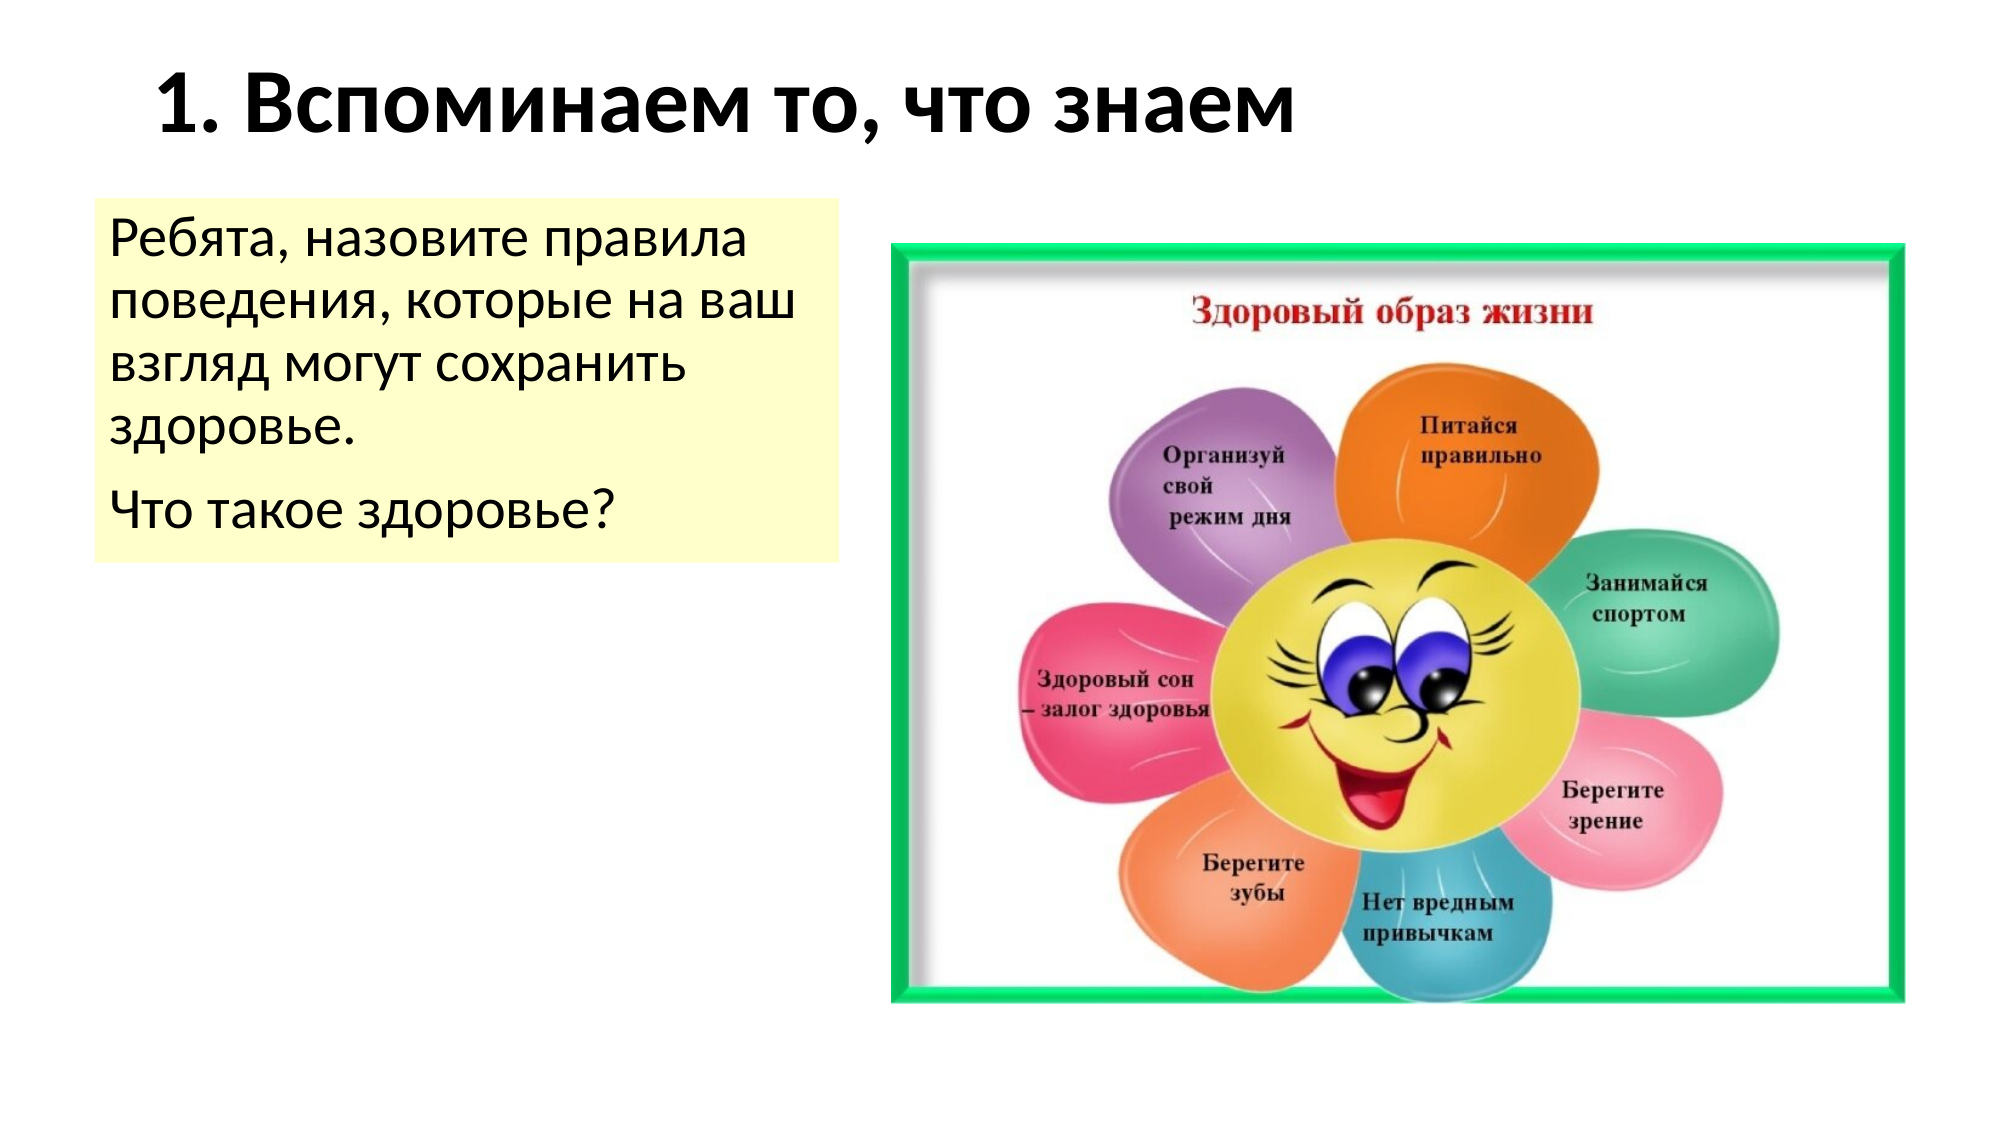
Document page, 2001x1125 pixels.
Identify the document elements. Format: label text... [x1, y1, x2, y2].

list Ребята, назовите правила поведения, которые на ваш взгляд могут сохранить здоровье. Что такое здоровье? [94, 198, 839, 563]
picture [891, 243, 1906, 1004]
title 1. Вспоминаем то, что знаем [137, 36, 1863, 169]
